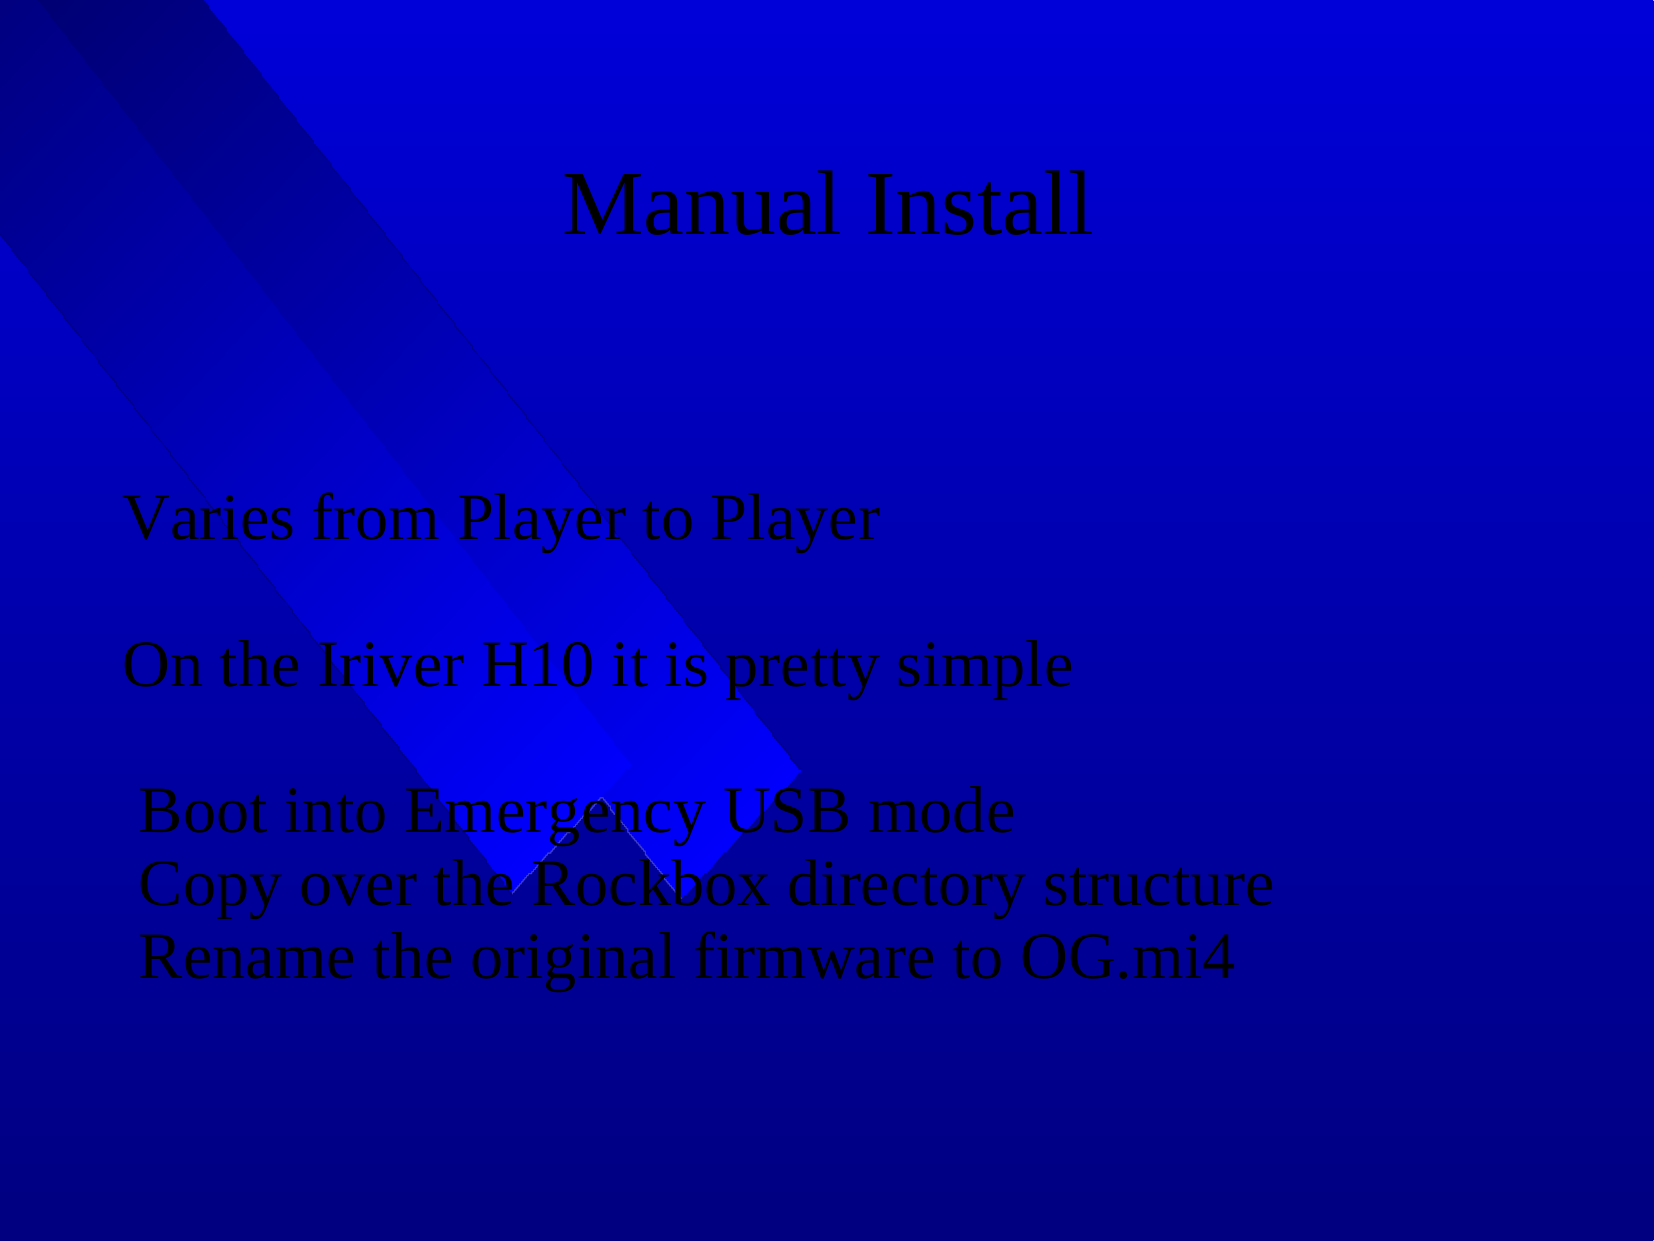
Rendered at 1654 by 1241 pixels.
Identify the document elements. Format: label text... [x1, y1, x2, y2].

subtitle Varies from Player to Player On the Iriver H10 it is pretty simple Boot into Emergency USB mode Copy over the Rockbox directory structure Rename the original firmware to OG.mi4 [122, 346, 1535, 1128]
title Manual Install [122, 99, 1535, 307]
